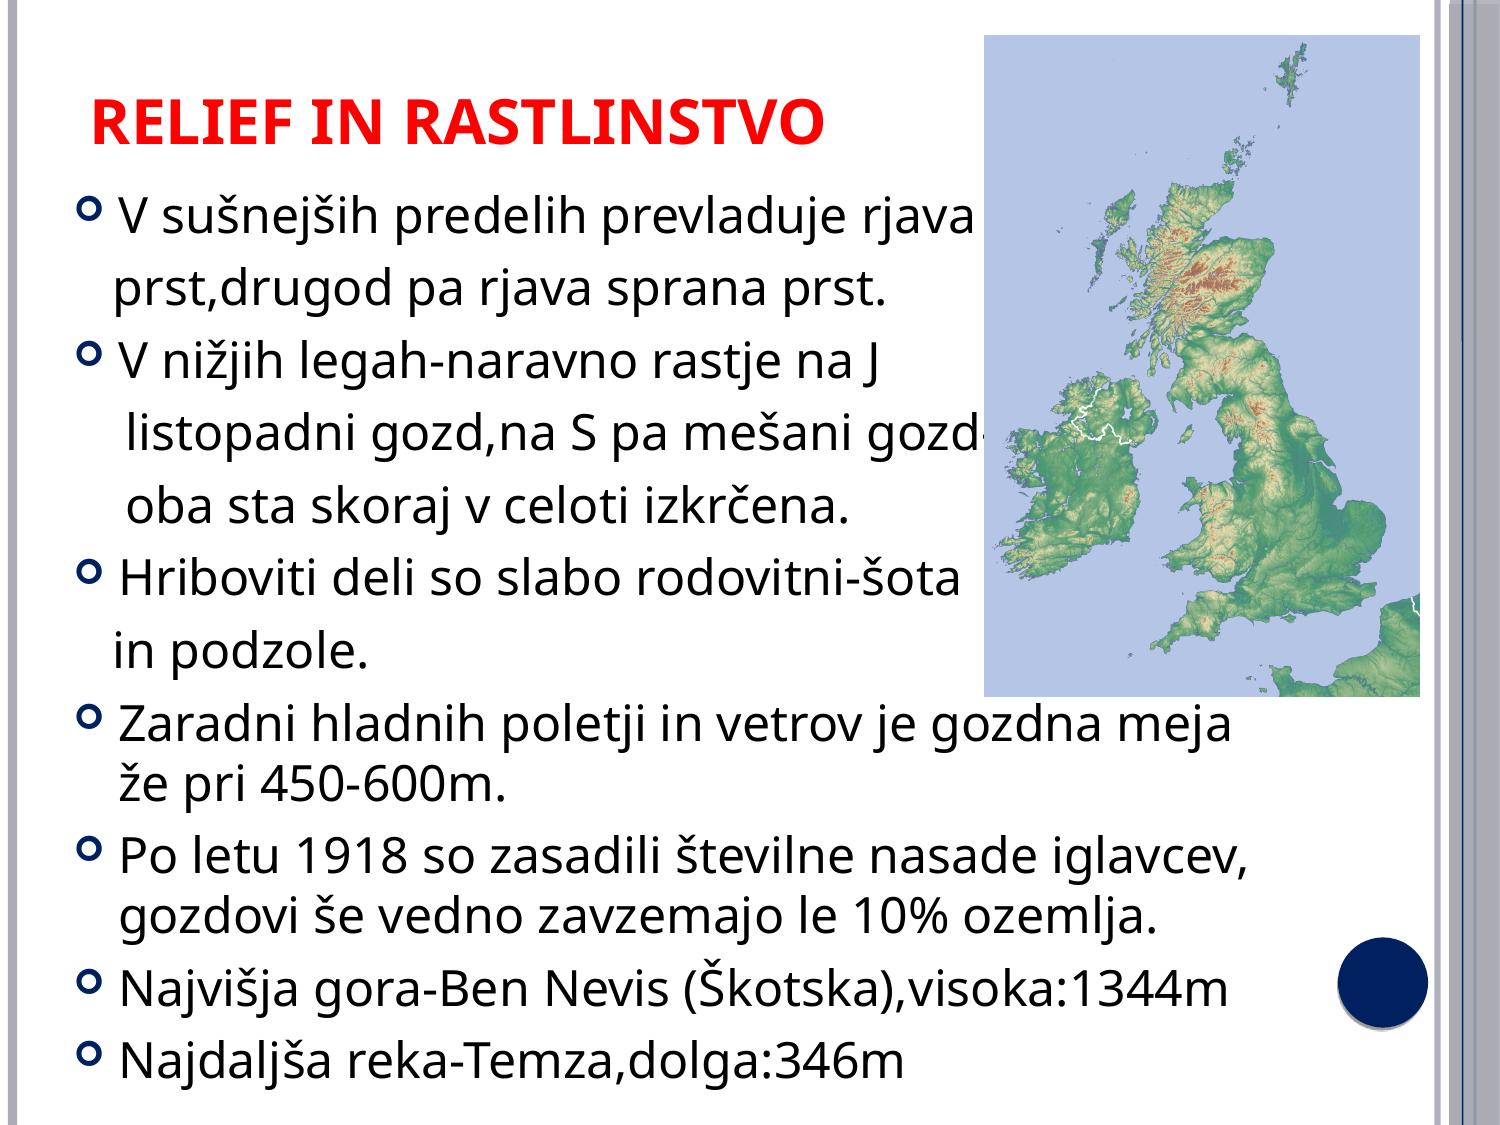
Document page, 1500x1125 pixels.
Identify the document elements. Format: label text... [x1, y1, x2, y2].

picture [392, 19, 1420, 1106]
title RELIEF IN RASTLINSTVO [75, 45, 392, 164]
list V sušnejših predelih prevladuje rjava prst,drugod pa rjava sprana prst. V nižjih legah-naravno rastje na J listopadni gozd,na S pa mešani gozd- oba sta skoraj v celoti izkrčena. Hriboviti deli so slabo rodovitni-šota in podzole. Zaradni hladnih poletji in vetrov je gozdna meja že pri 450-600m. Po letu 1918 so zasadili številne nasade iglavcev, gozdovi še vedno zavzemajo le 10% ozemlja. Najvišja gora-Ben Nevis (Škotska),visoka:1344m Najdaljša reka-Temza,dolga:346m [58, 175, 1313, 1125]
title RELIEF IN RASTLINSTVO [1420, 45, 1425, 164]
